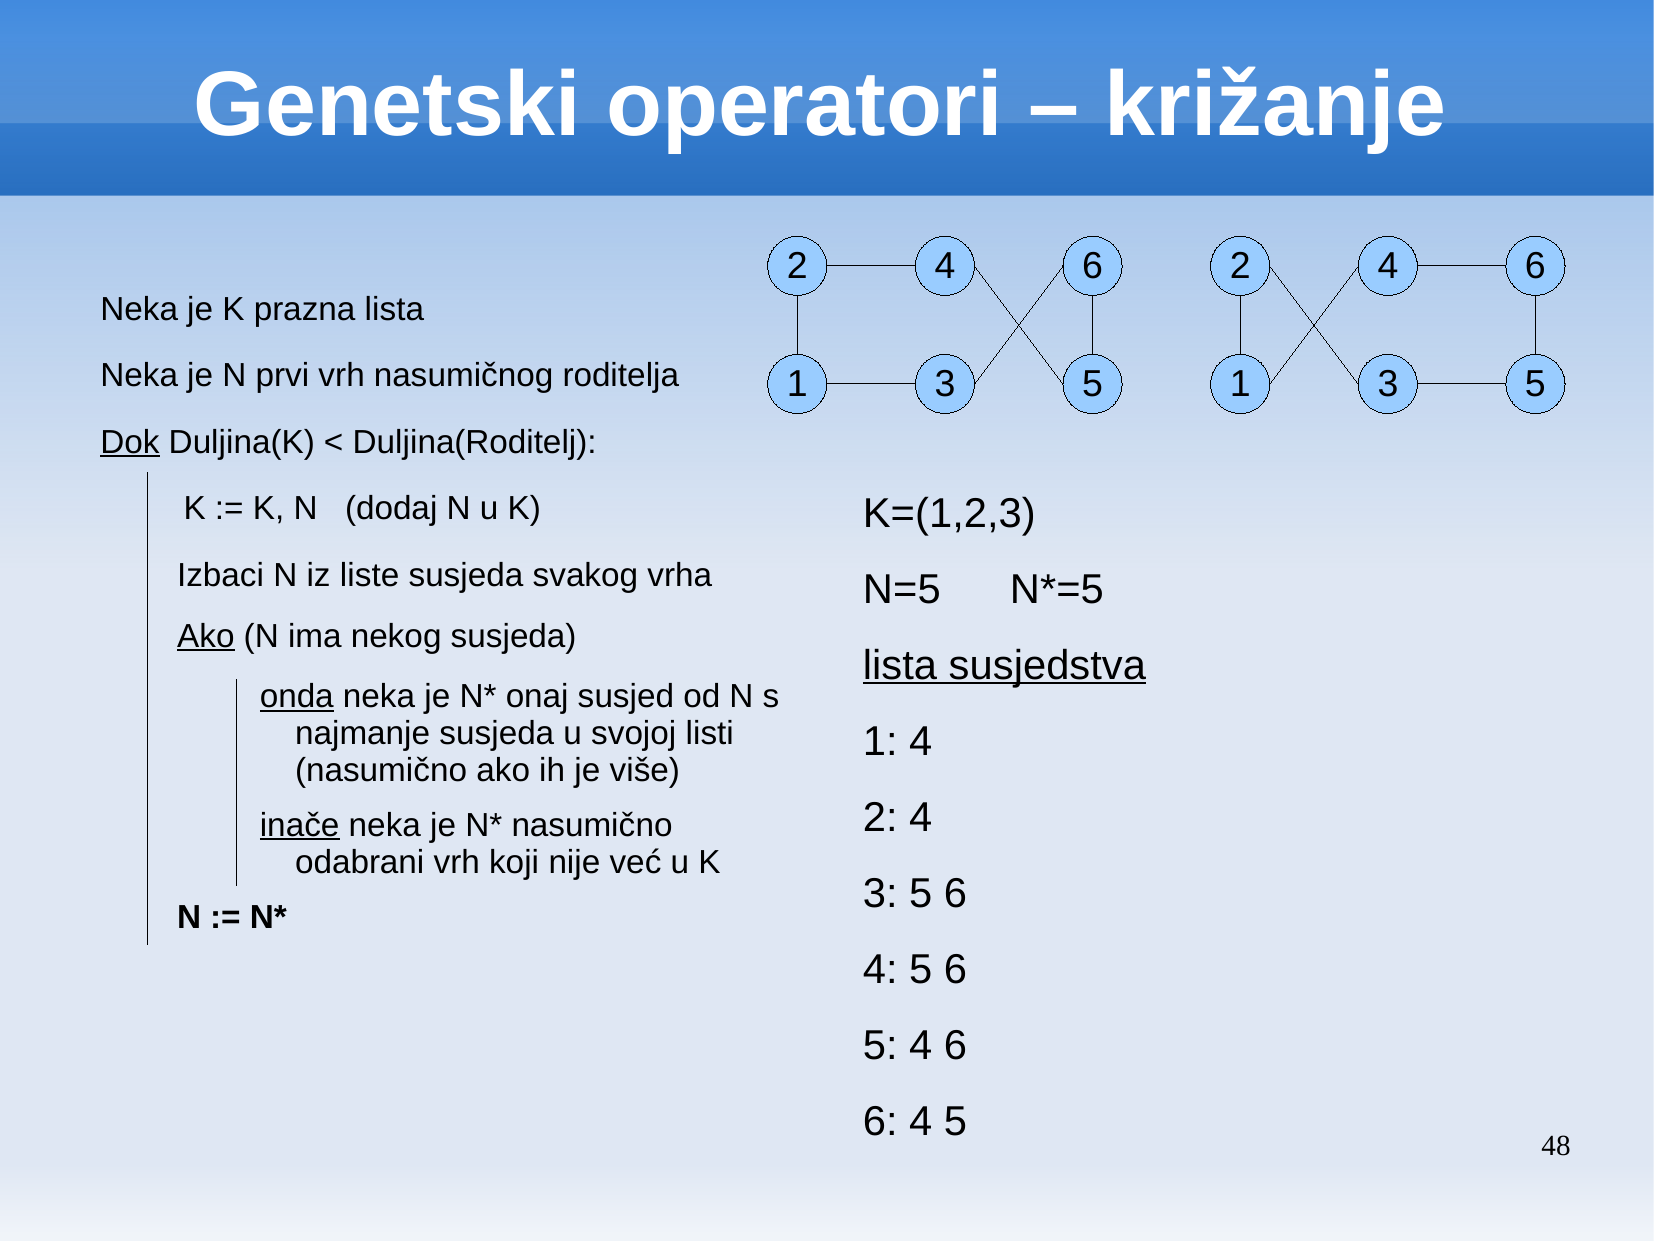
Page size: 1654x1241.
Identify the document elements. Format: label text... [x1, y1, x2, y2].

text_box 1 [767, 354, 827, 414]
text_box 1 [1210, 354, 1270, 414]
text_box 5 [1062, 354, 1123, 414]
text_box 3 [1358, 354, 1418, 414]
picture [0, 0, 1654, 1241]
list Neka je K prazna lista Neka je N prvi vrh nasumičnog roditelja Dok Duljina(K) < Duljina(Roditelj): K := K, N (dodaj N u K) Izbaci N iz liste susjeda svakog vrha Ako (N ima nekog susjeda) onda neka je N* onaj susjed od N s najmanje susjeda u svojoj listi (nasumično ako ih je više) inače neka je N* nasumično odabrani vrh koji nije već u K N := N* [82, 290, 809, 1134]
text_box 4 [915, 236, 975, 296]
title Genetski operatori – križanje [76, 0, 1565, 208]
list K=(1,2,3) N=5 N*=5 lista susjedstva 1: 4 2: 4 3: 5 6 4: 5 6 5: 4 6 6: 4 5 [845, 290, 1572, 1211]
text_box 4 [1358, 236, 1418, 296]
text_box 5 [1505, 354, 1566, 414]
text_box 6 [1505, 236, 1566, 296]
text_box 2 [767, 236, 827, 296]
text_box 3 [915, 354, 975, 414]
text_box 6 [1063, 236, 1123, 296]
text_box 2 [1210, 236, 1270, 296]
